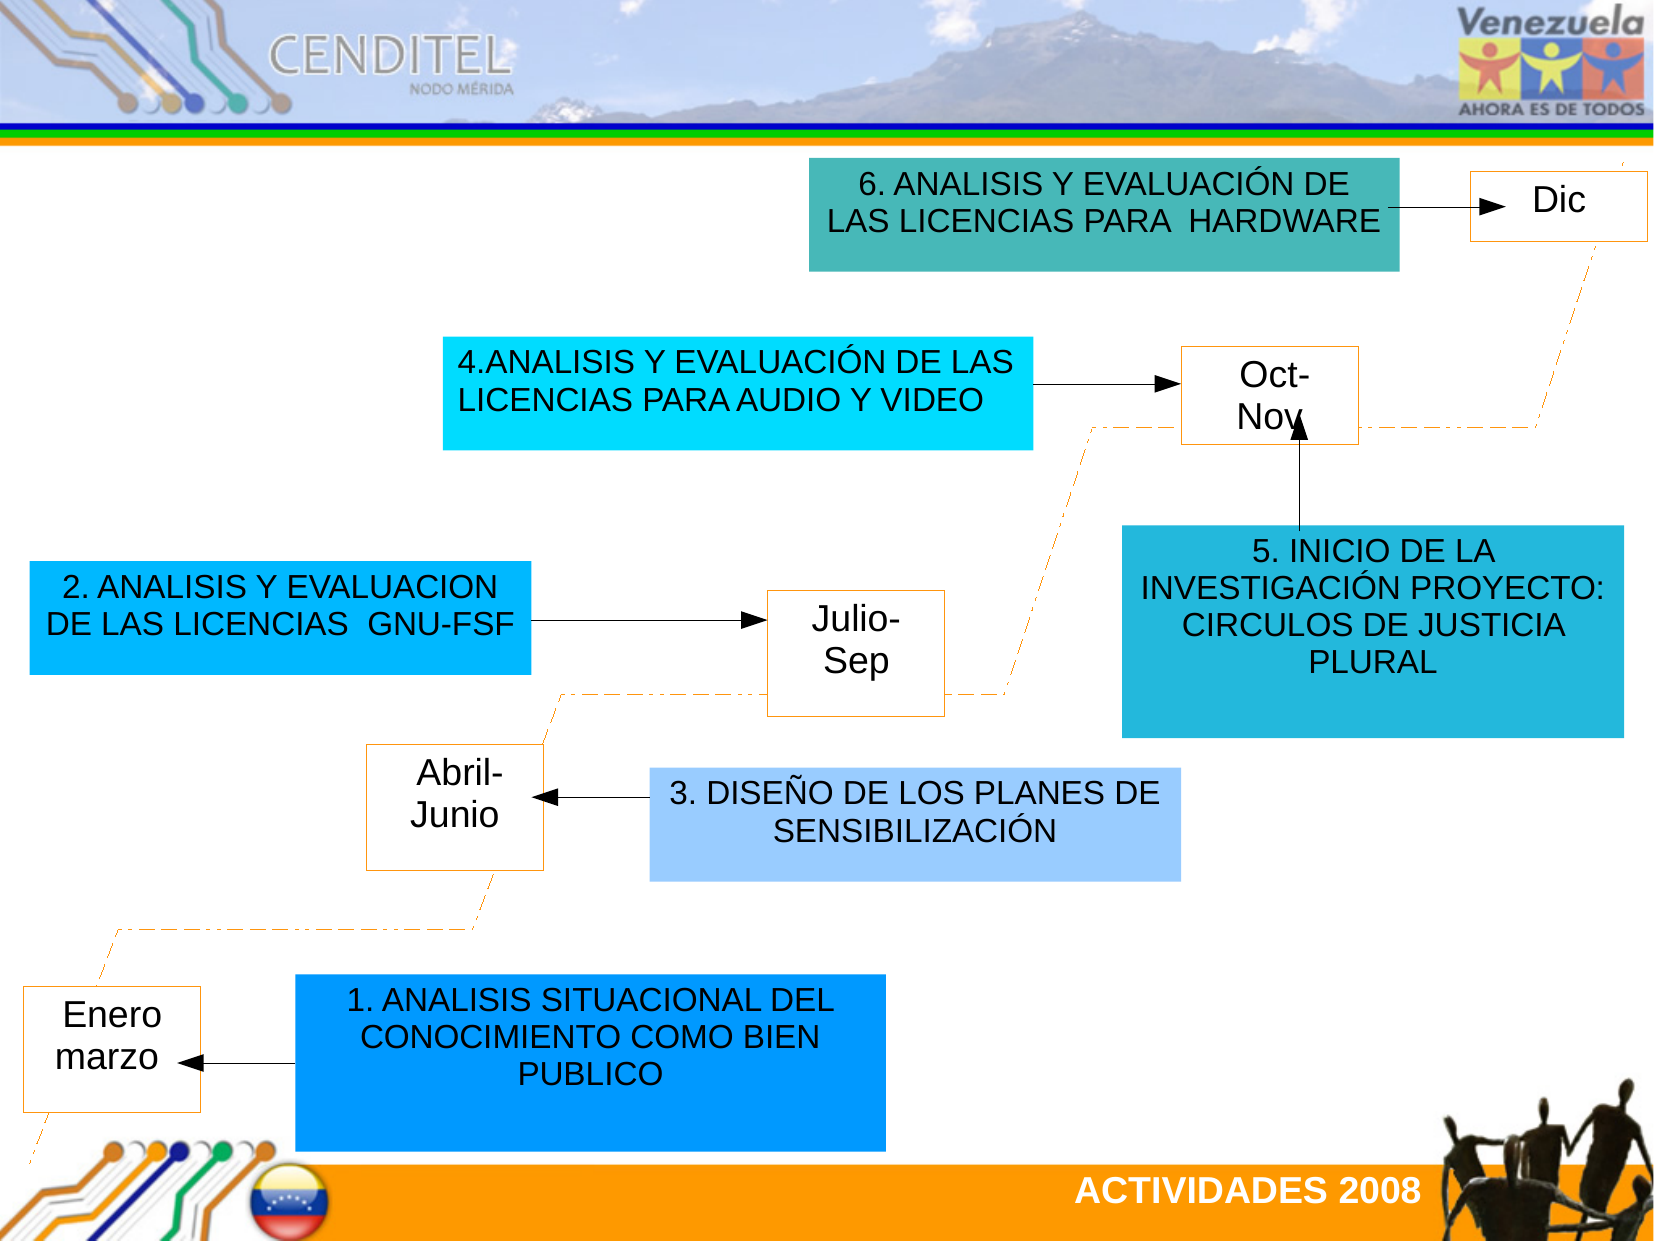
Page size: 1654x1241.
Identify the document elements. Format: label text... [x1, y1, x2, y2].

text_box ACTIVIDADES 2008 [944, 1162, 1447, 1235]
picture [0, 0, 1654, 1241]
text_box 5. INICIO DE LA INVESTIGACIÓN PROYECTO: CIRCULOS DE JUSTICIA PLURAL [1122, 525, 1625, 739]
text_box 1. ANALISIS SITUACIONAL DEL CONOCIMIENTO COMO BIEN PUBLICO [295, 974, 886, 1152]
text_box Julio-Sep [767, 590, 945, 717]
text_box Enero marzo [23, 986, 201, 1113]
text_box 6. ANALISIS Y EVALUACIÓN DE LAS LICENCIAS PARA HARDWARE [809, 157, 1400, 272]
text_box Oct-Nov [1181, 346, 1359, 417]
text_box 2. ANALISIS Y EVALUACION DE LAS LICENCIAS GNU-FSF [29, 561, 532, 675]
text_box Dic [1470, 171, 1648, 242]
text_box 3. DISEÑO DE LOS PLANES DE SENSIBILIZACIÓN [649, 767, 1182, 882]
text_box Abril-Junio [366, 744, 544, 871]
text_box 4.ANALISIS Y EVALUACIÓN DE LAS LICENCIAS PARA AUDIO Y VIDEO [442, 336, 1034, 451]
